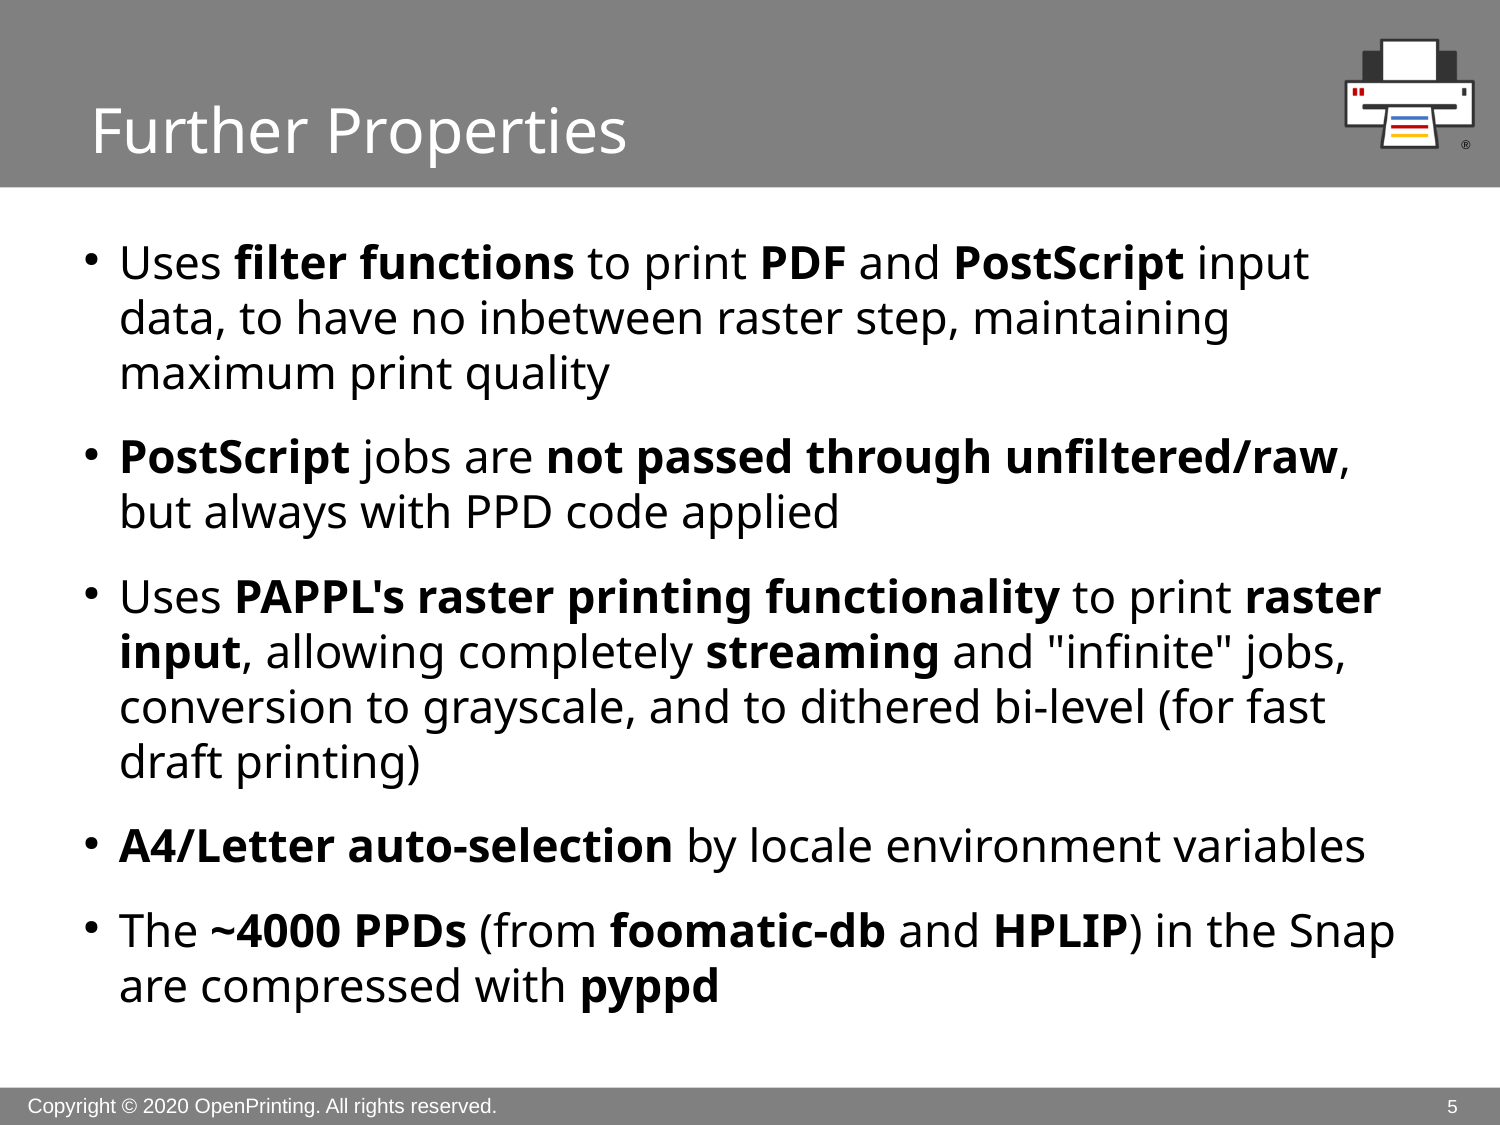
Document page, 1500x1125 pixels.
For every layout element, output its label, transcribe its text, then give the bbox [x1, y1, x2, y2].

list Uses filter functions to print PDF and PostScript input data, to have no inbetween raster step, maintaining maximum print quality PostScript jobs are not passed through unfiltered/raw, but always with PPD code applied Uses PAPPL's raster printing functionality to print raster input, allowing completely streaming and "infinite" jobs, conversion to grayscale, and to dithered bi-level (for fast draft printing) A4/Letter auto-selection by locale environment variables The ~4000 PPDs (from foomatic-db and HPLIP) in the Snap are compressed with pyppd [75, 224, 1425, 1067]
title Further Properties [75, 7, 1317, 175]
picture [1339, 33, 1480, 154]
slide_number <number> [1405, 1087, 1500, 1125]
